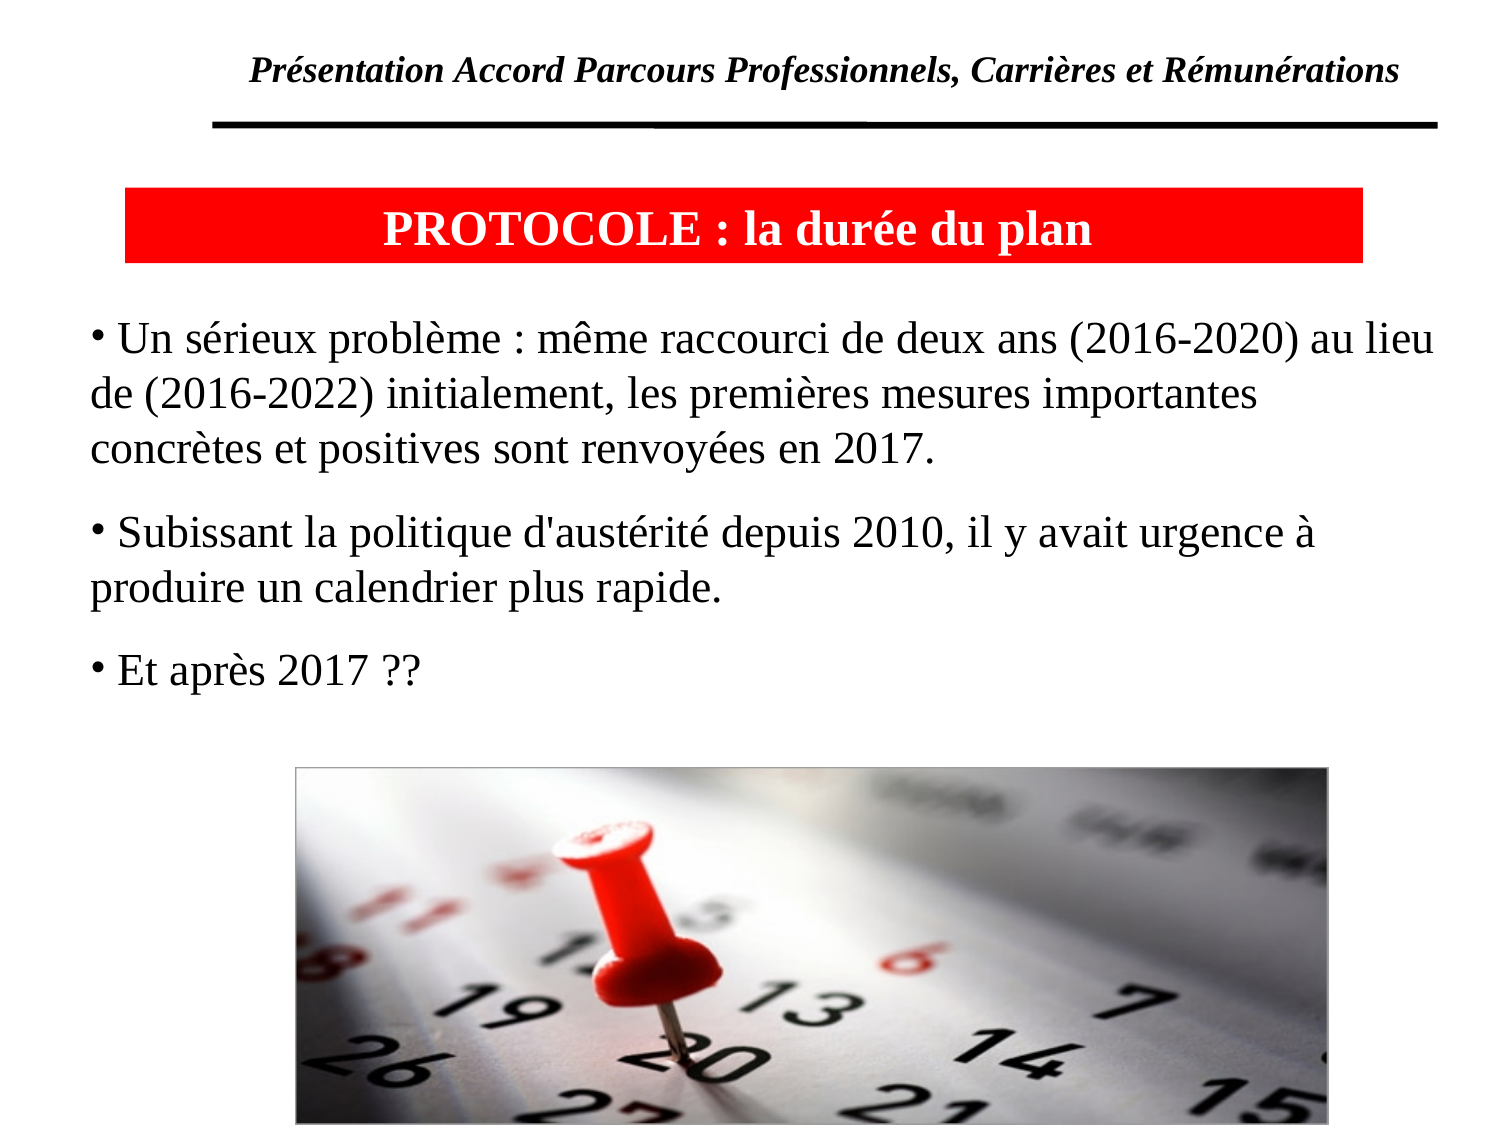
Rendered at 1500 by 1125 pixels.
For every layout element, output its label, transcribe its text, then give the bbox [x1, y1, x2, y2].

picture [295, 767, 1329, 1125]
text_box PROTOCOLE : la durée du plan [125, 187, 1363, 264]
text_box Présentation Accord Parcours Professionnels, Carrières et Rémunérations [174, 37, 1476, 100]
text_box Un sérieux problème : même raccourci de deux ans (2016-2020) au lieu de (2016-2022) initialement, les premières mesures importantes concrètes et positives sont renvoyées en 2017. Subissant la politique d'austérité depuis 2010, il y avait urgence à produire un calendrier plus rapide. Et après 2017 ?? [75, 300, 1451, 787]
